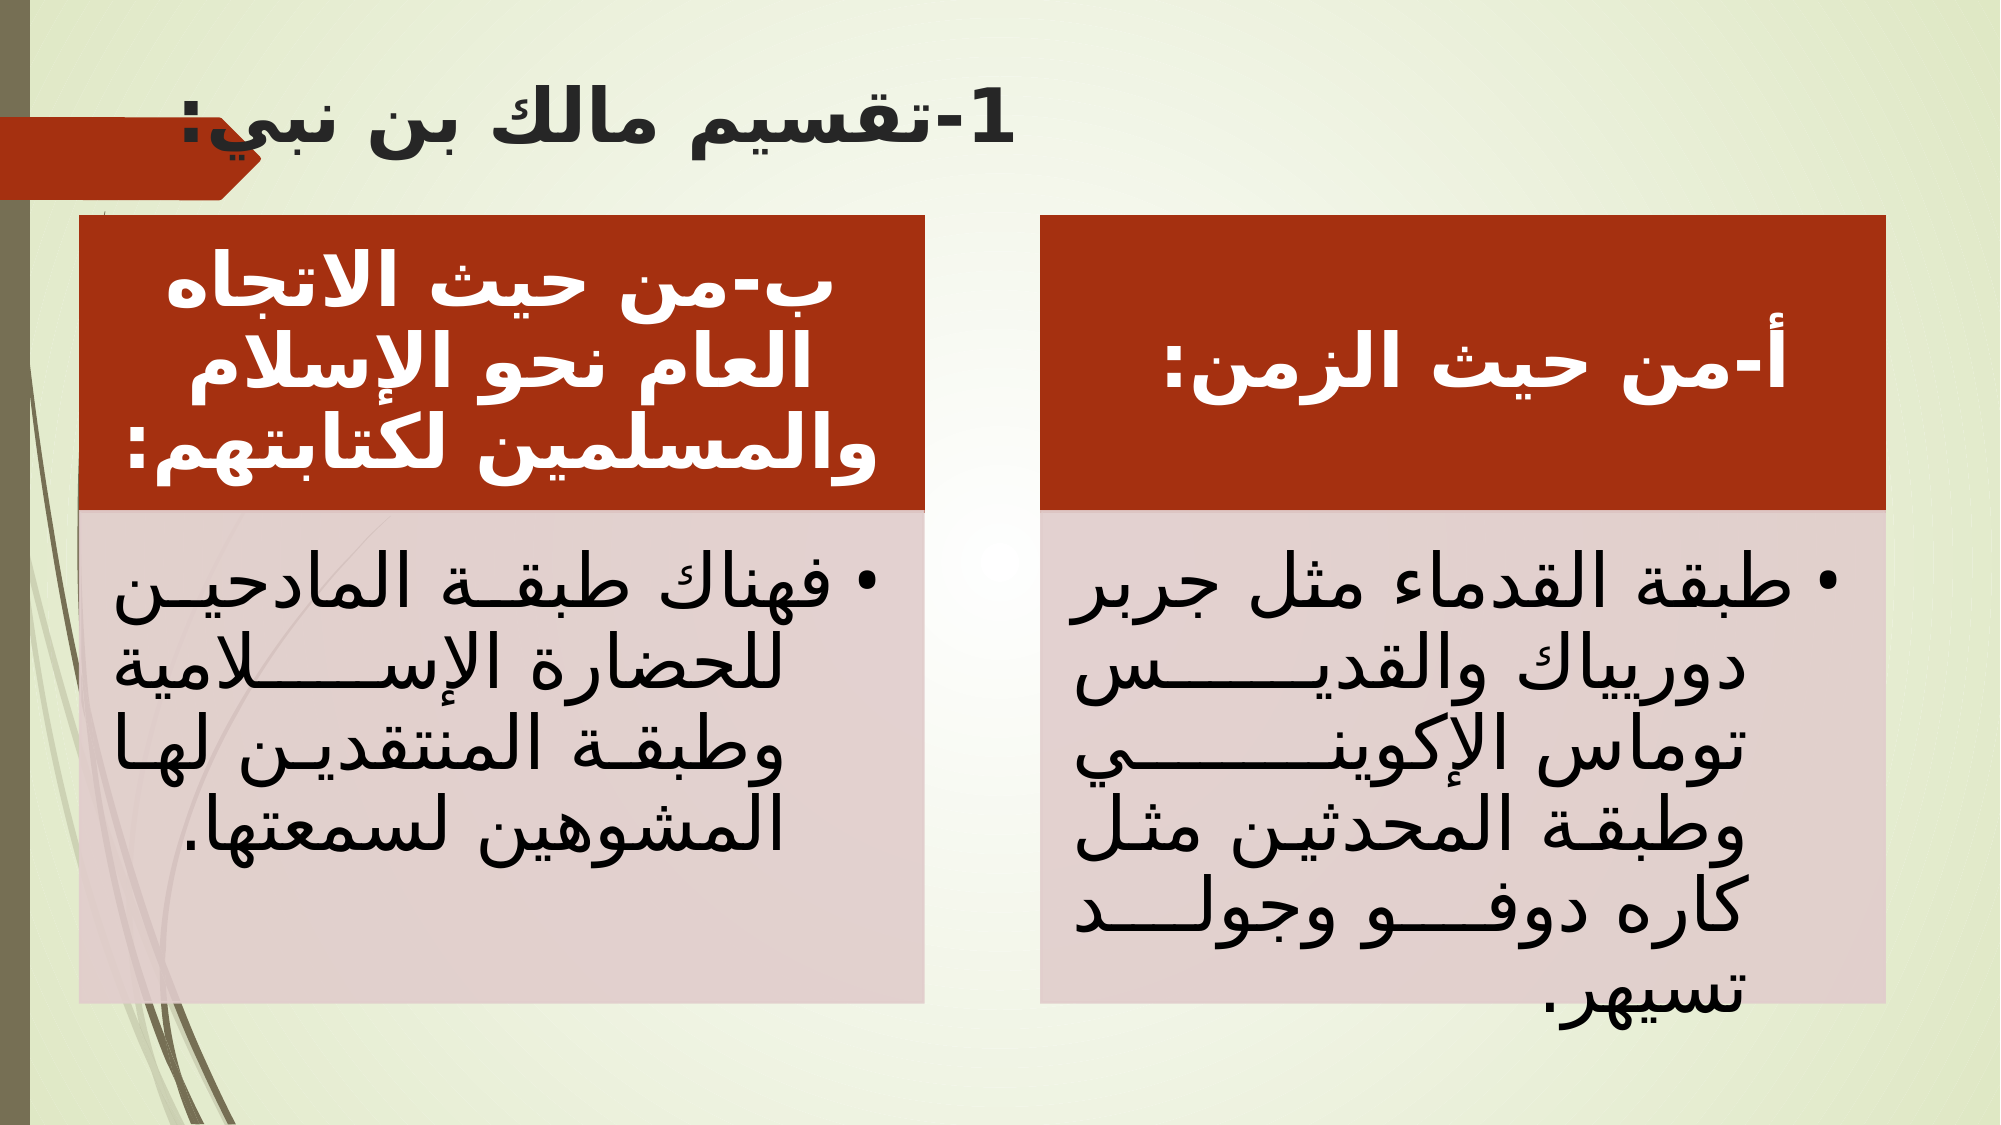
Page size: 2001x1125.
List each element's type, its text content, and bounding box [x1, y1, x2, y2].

text_box طبقة القدماء مثل جربر دوريياك والقديس توماس الإكويني وطبقة المحدثين مثل كاره دوفو وجولد تسيهر. [1041, 511, 1885, 1003]
text_box فهناك طبقة المادحين للحضارة الإسلامية وطبقة المنتقدين لها المشوهين لسمعتها. [80, 511, 924, 1003]
title 1-تقسيم مالك بن نبي: [137, 59, 1863, 205]
text_box أ-من حيث الزمن: [1041, 215, 1885, 511]
text_box ب-من حيث الاتجاه العام نحو الإسلام والمسلمين لكتابتهم: [80, 215, 924, 511]
